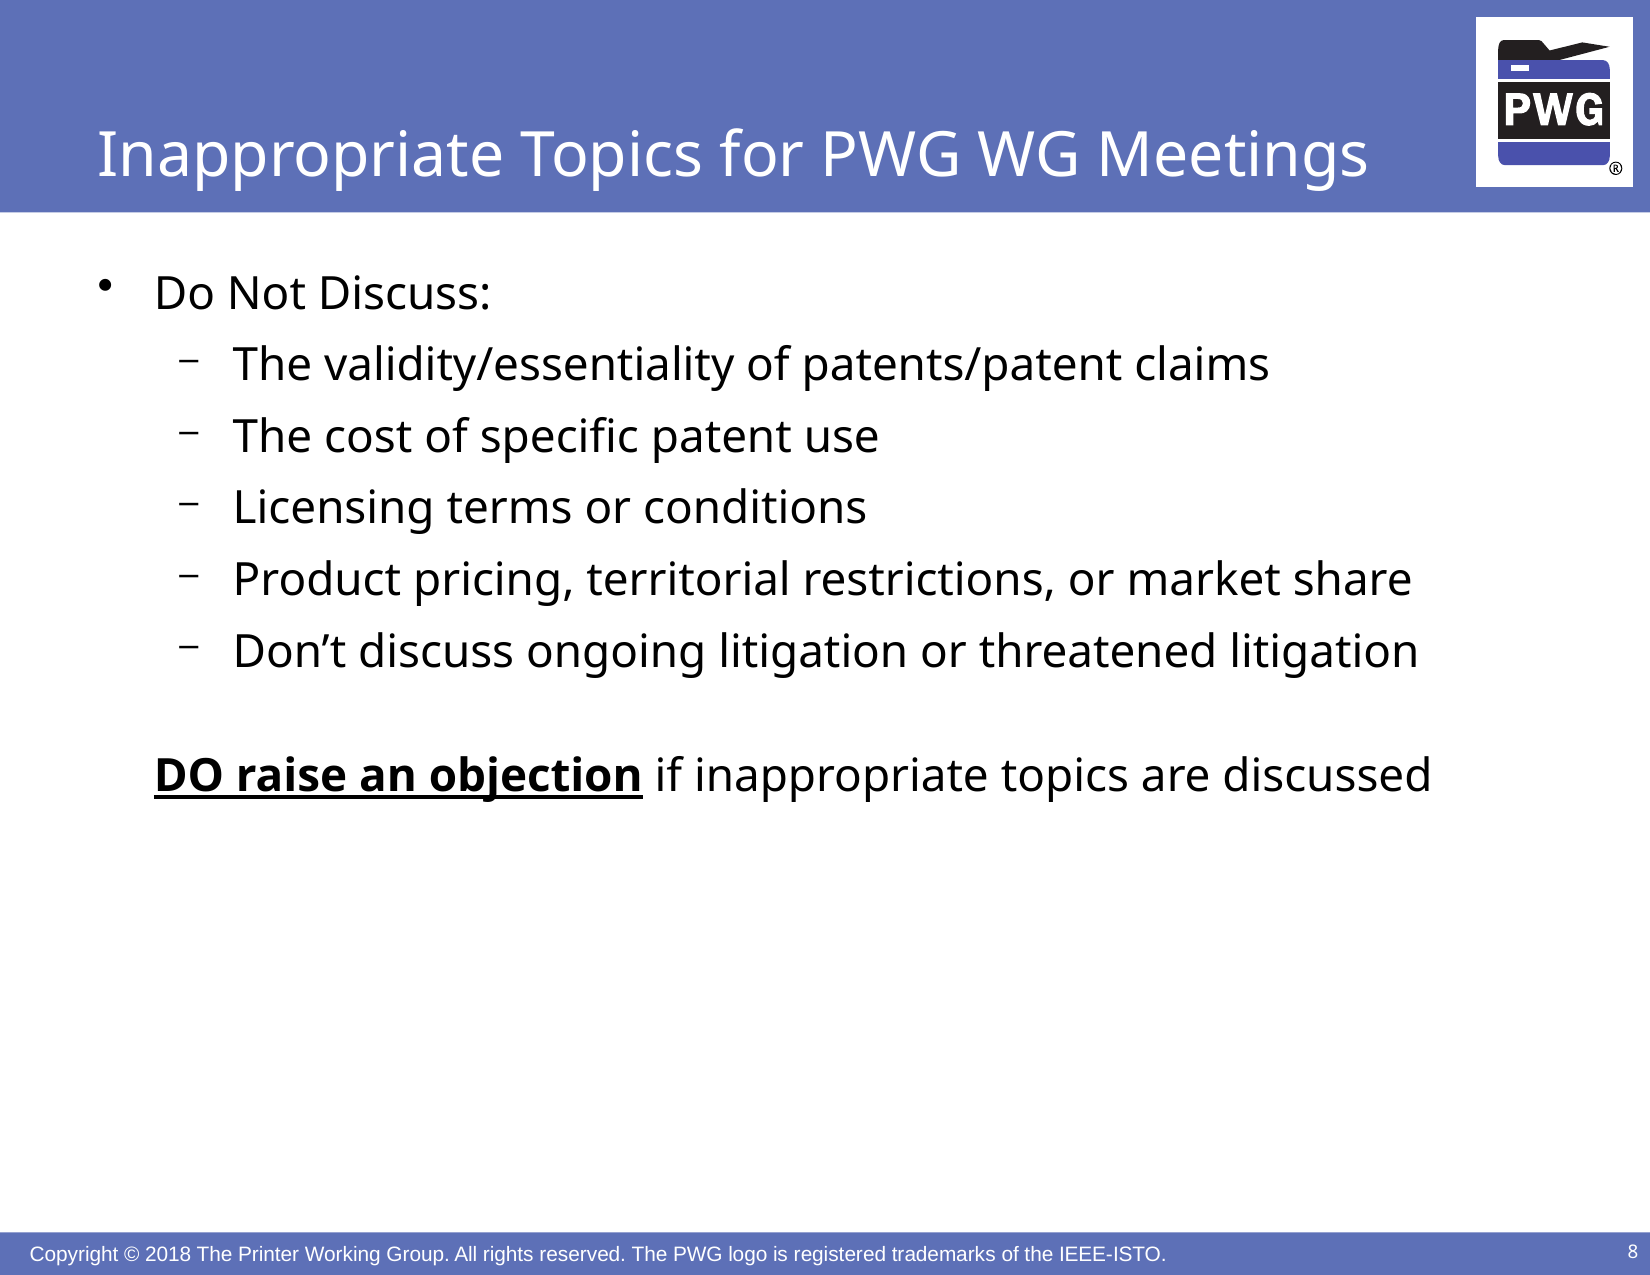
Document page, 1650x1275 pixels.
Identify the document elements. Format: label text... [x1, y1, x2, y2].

title Inappropriate Topics for PWG WG Meetings [82, 8, 1449, 198]
list Do Not Discuss: The validity/essentiality of patents/patent claims The cost of specific patent use Licensing terms or conditions Product pricing, territorial restrictions, or market share Don’t discuss ongoing litigation or threatened litigation DO raise an objection if inappropriate topics are discussed [82, 254, 1568, 1233]
